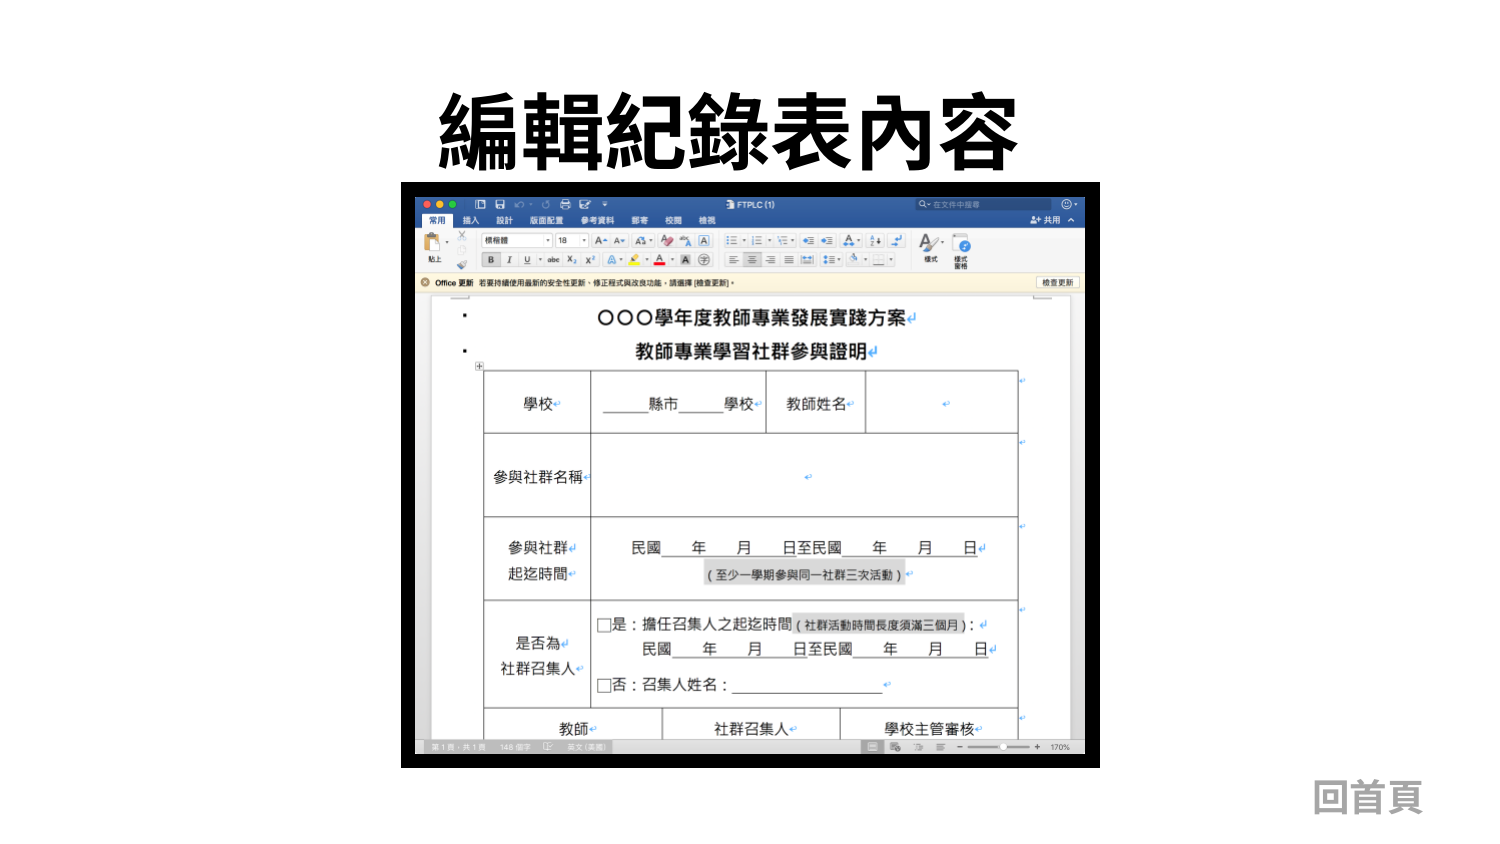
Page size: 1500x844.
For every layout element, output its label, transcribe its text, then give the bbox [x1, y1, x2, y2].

picture [415, 196, 1085, 754]
title 編輯紀錄表內容 [200, 72, 1259, 154]
